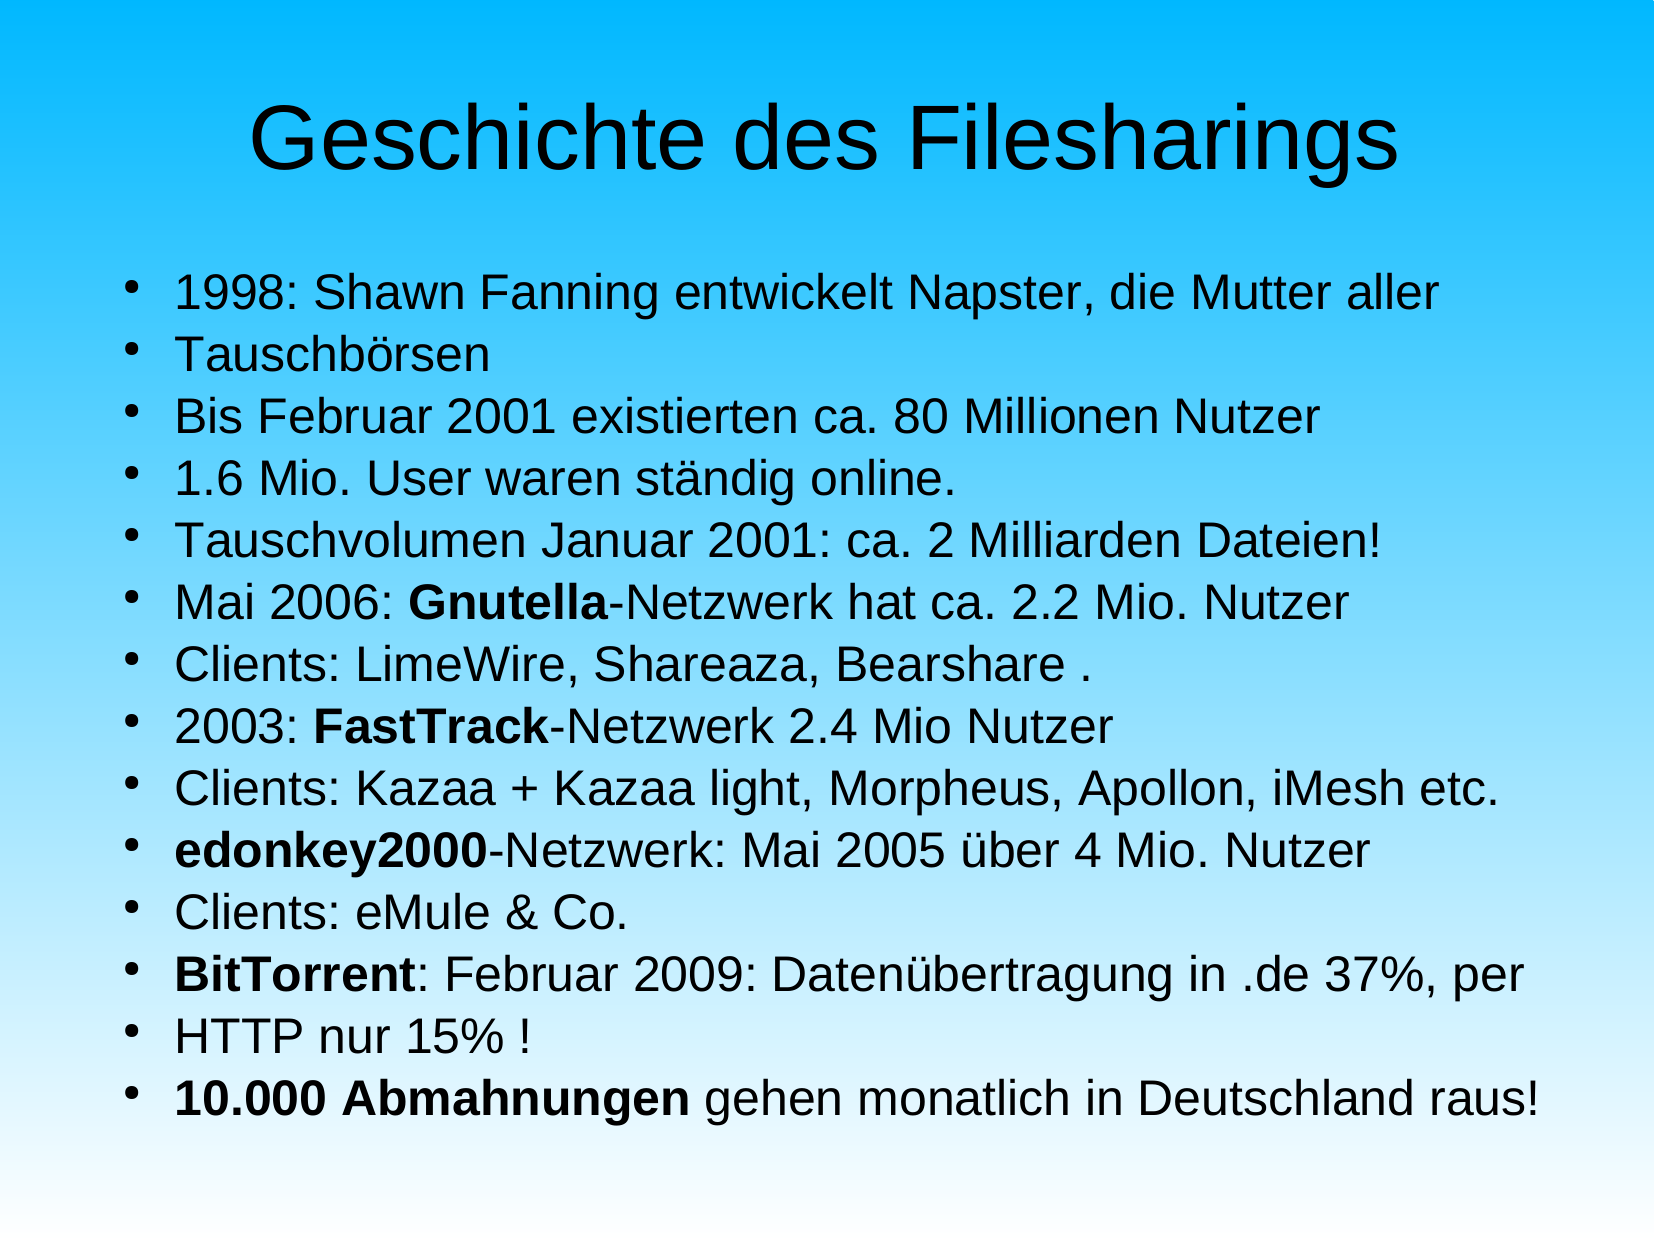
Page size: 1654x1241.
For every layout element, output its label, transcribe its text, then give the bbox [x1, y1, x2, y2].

list 1998: Shawn Fanning entwickelt Napster, die Mutter aller Tauschbörsen Bis Februar 2001 existierten ca. 80 Millionen Nutzer 1.6 Mio. User waren ständig online. Tauschvolumen Januar 2001: ca. 2 Milliarden Dateien! Mai 2006: Gnutella-Netzwerk hat ca. 2.2 Mio. Nutzer Clients: LimeWire, Shareaza, Bearshare . 2003: FastTrack-Netzwerk 2.4 Mio Nutzer Clients: Kazaa + Kazaa light, Morpheus, Apollon, iMesh etc. edonkey2000-Netzwerk: Mai 2005 über 4 Mio. Nutzer Clients: eMule & Co. BitTorrent: Februar 2009: Datenübertragung in .de 37%, per HTTP nur 15% ! 10.000 Abmahnungen gehen monatlich in Deutschland raus! [88, 284, 1575, 1182]
title Geschichte des Filesharings [82, 49, 1569, 255]
